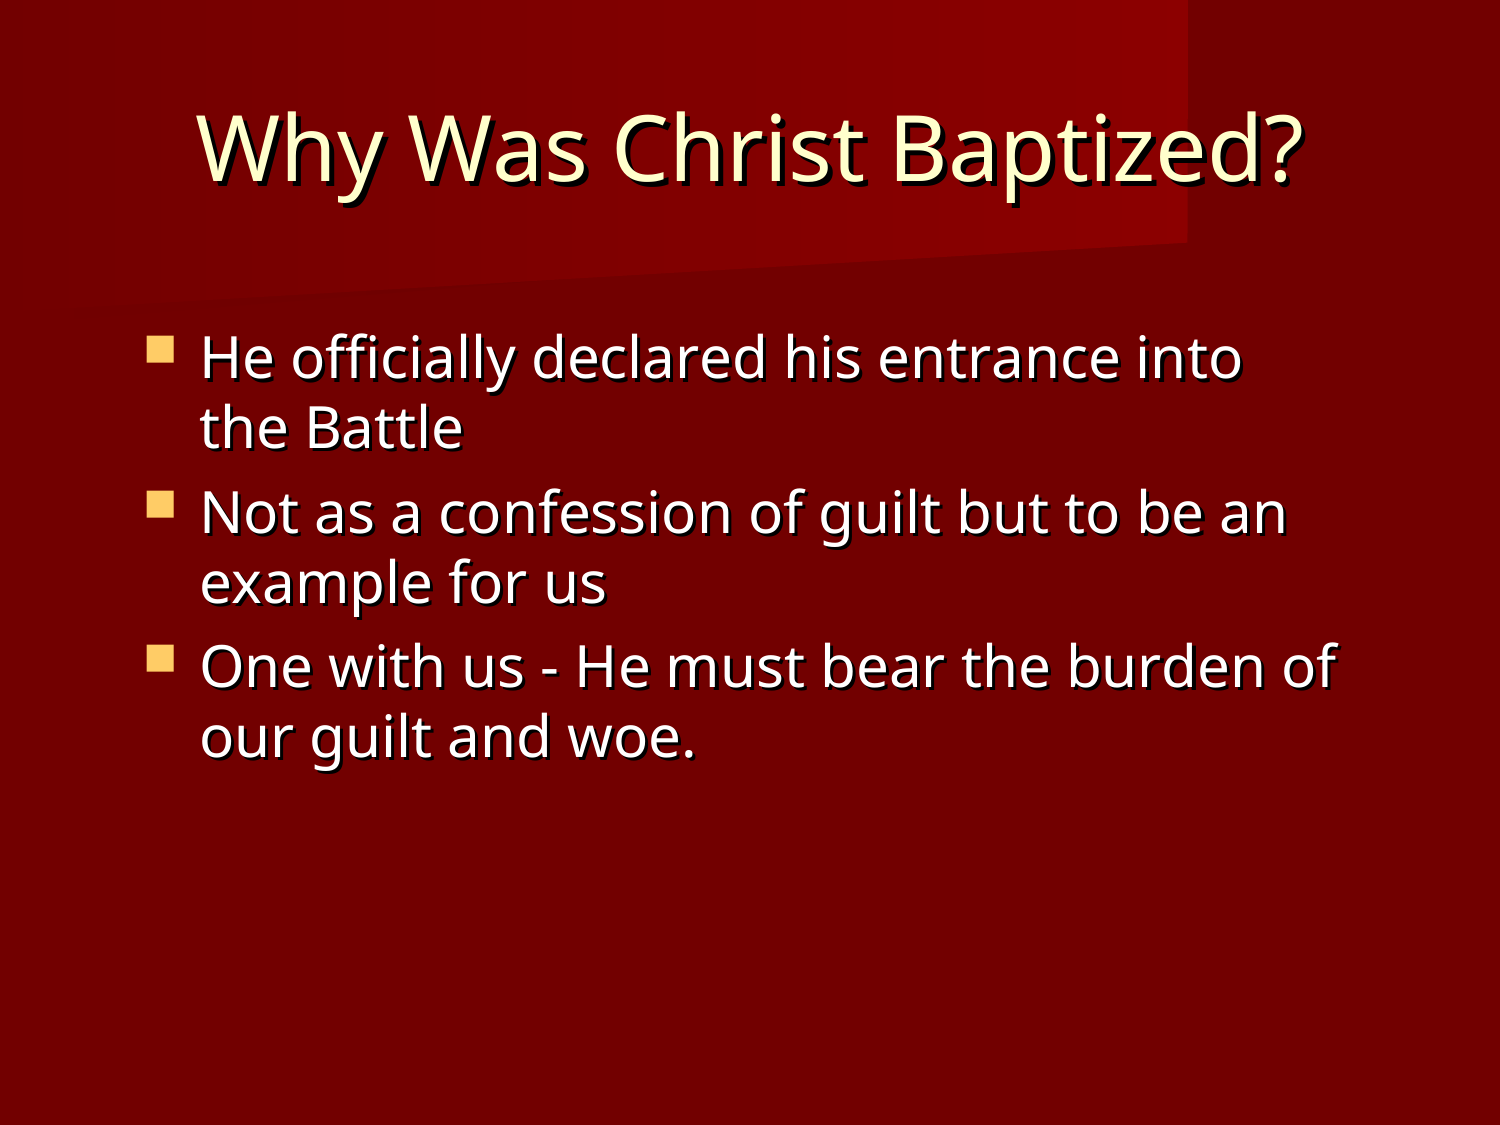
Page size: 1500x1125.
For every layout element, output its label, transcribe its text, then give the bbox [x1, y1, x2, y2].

title Why Was Christ Baptized? [75, 50, 1426, 239]
list He officially declared his entrance into the Battle Not as a confession of guilt but to be an example for us One with us - He must bear the burden of our guilt and woe. [128, 232, 1359, 971]
